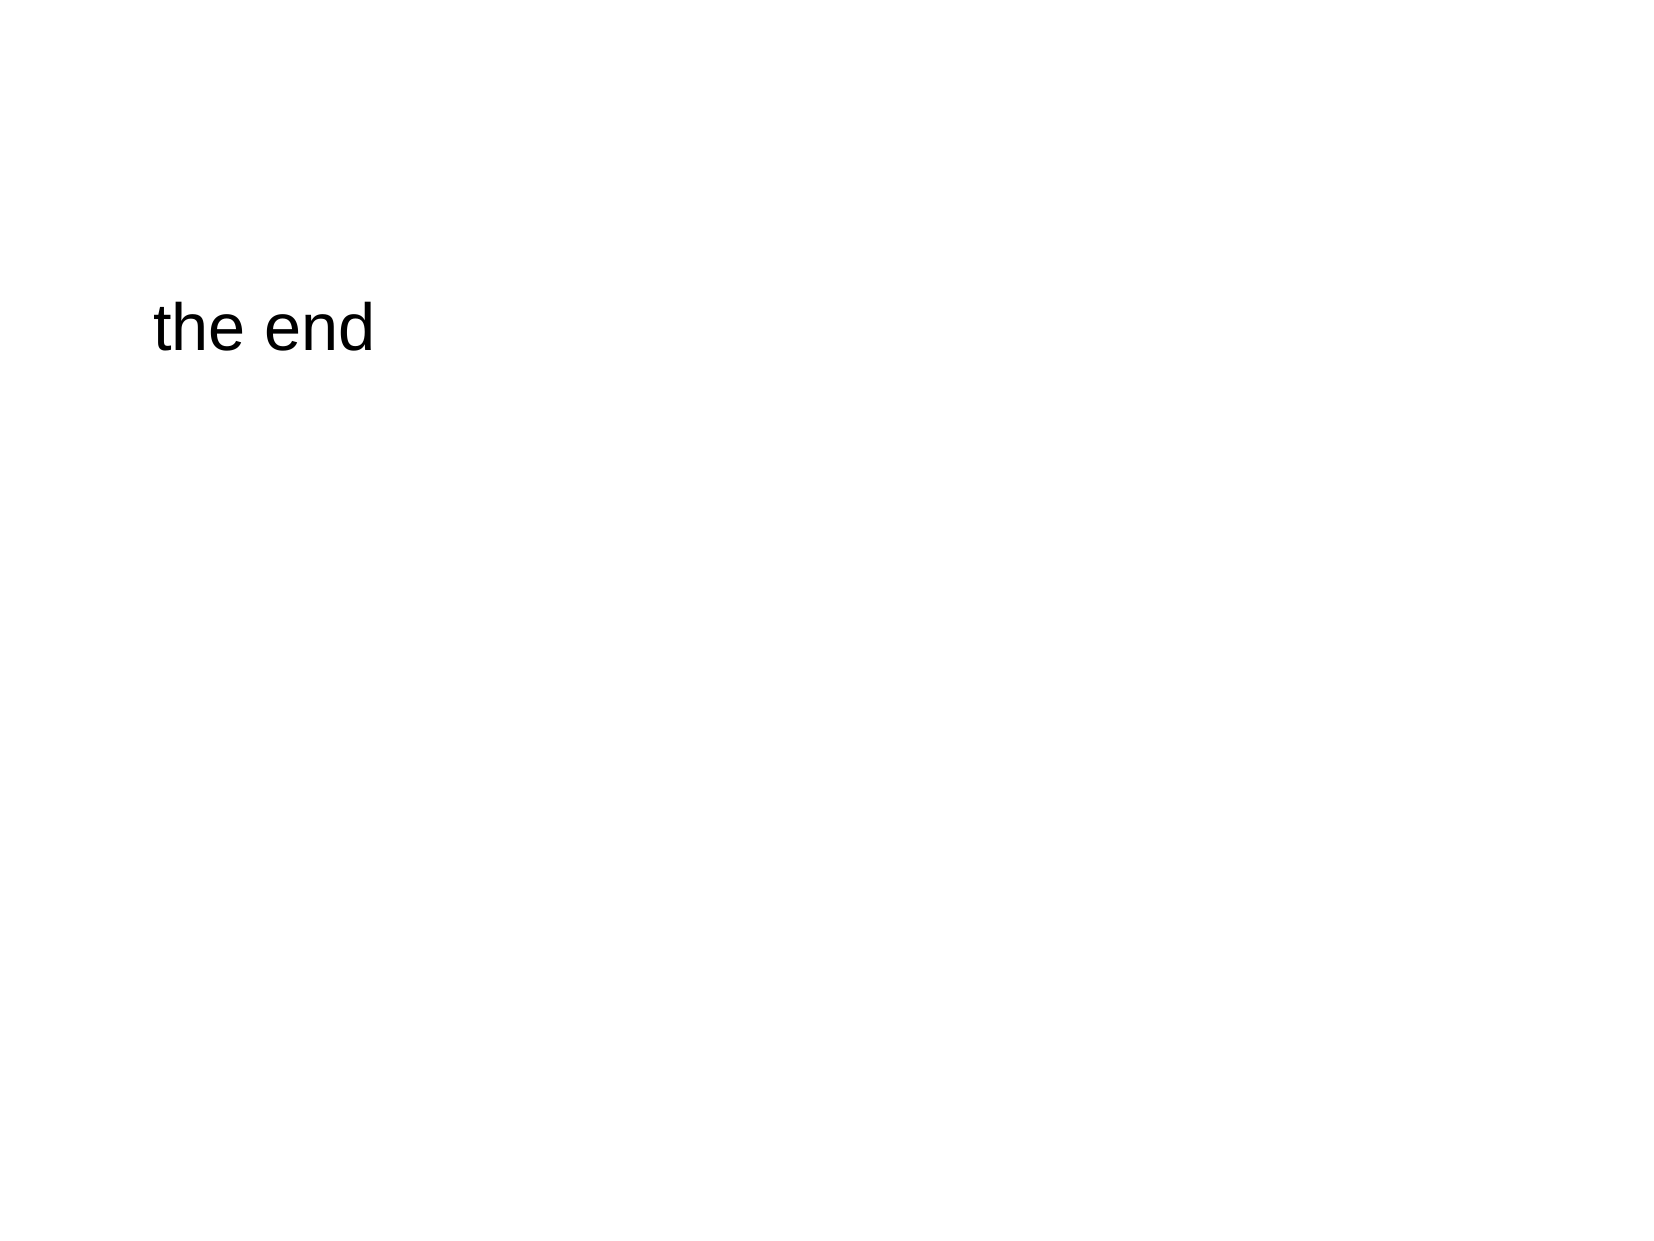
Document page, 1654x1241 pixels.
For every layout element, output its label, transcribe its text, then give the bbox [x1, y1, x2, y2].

list the end [82, 290, 1571, 1010]
